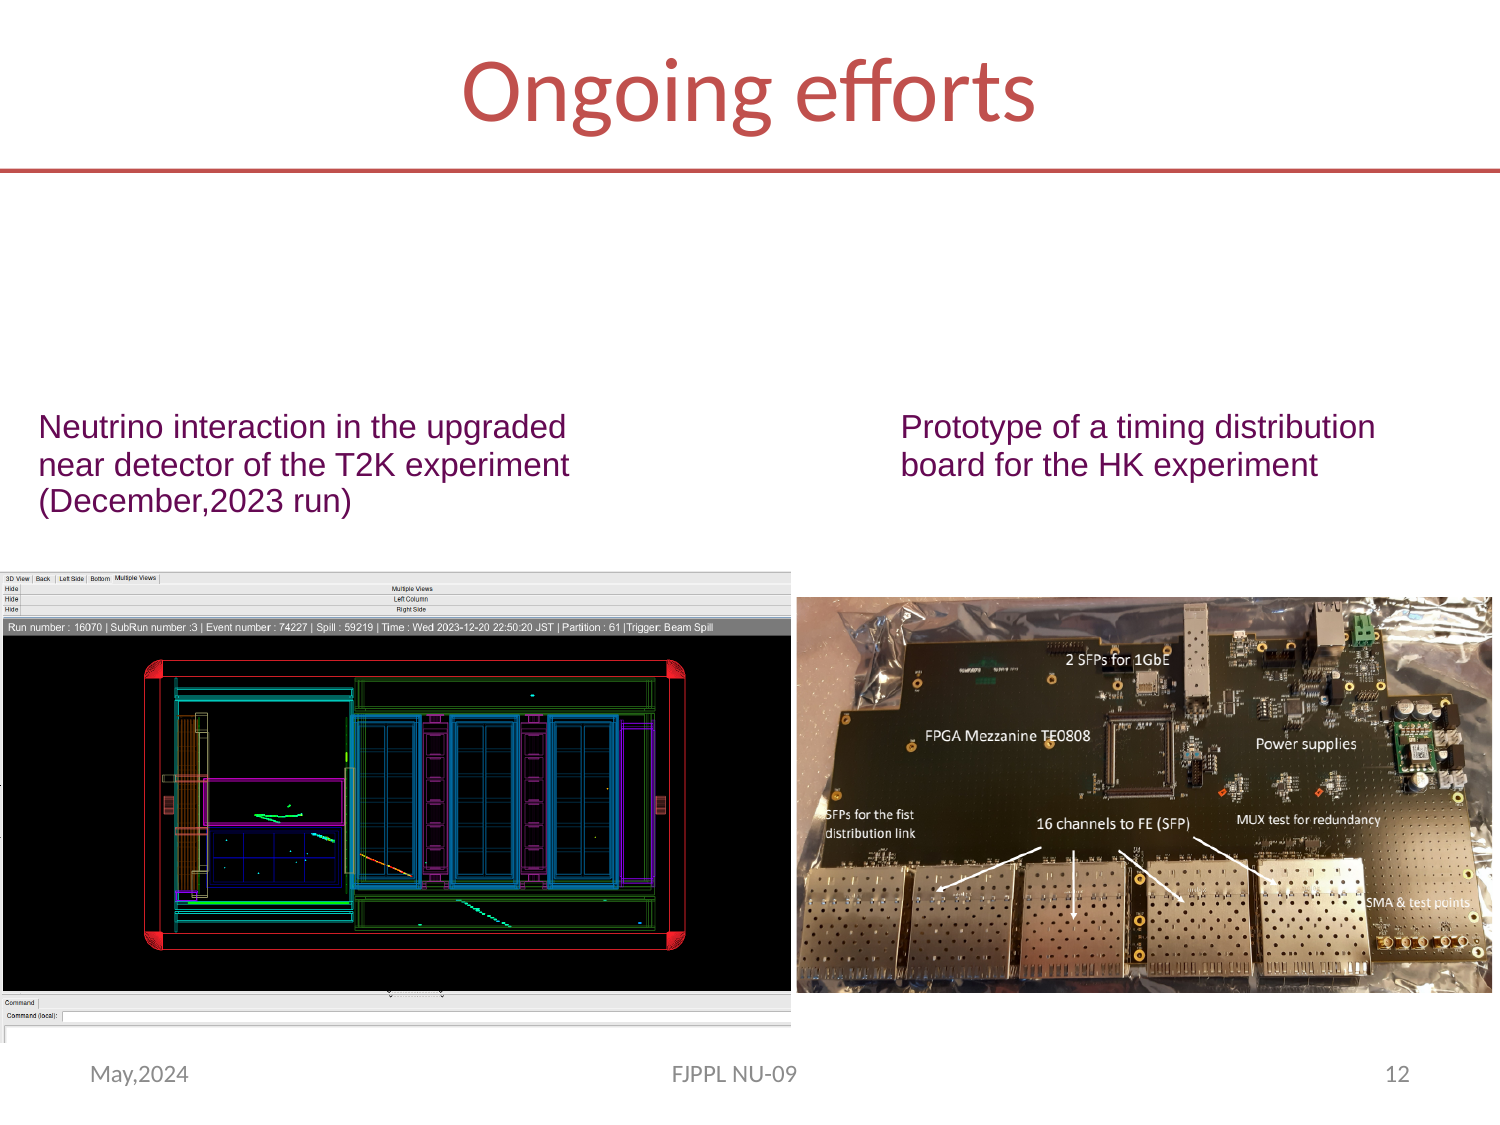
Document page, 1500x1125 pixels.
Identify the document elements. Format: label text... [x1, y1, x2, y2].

text_box Prototype of a timing distribution board for the HK experiment [885, 401, 1477, 519]
picture [796, 597, 1493, 993]
text_box 13 [1074, 1042, 1425, 1103]
text_box FJPPL NU-09 [464, 1042, 1005, 1103]
text_box Ongoing efforts [75, 29, 1425, 141]
text_box May,2024 [74, 1043, 425, 1103]
picture [0, 571, 791, 1043]
text_box Neutrino interaction in the upgraded near detector of the T2K experiment (December,2023 run) [23, 401, 615, 566]
